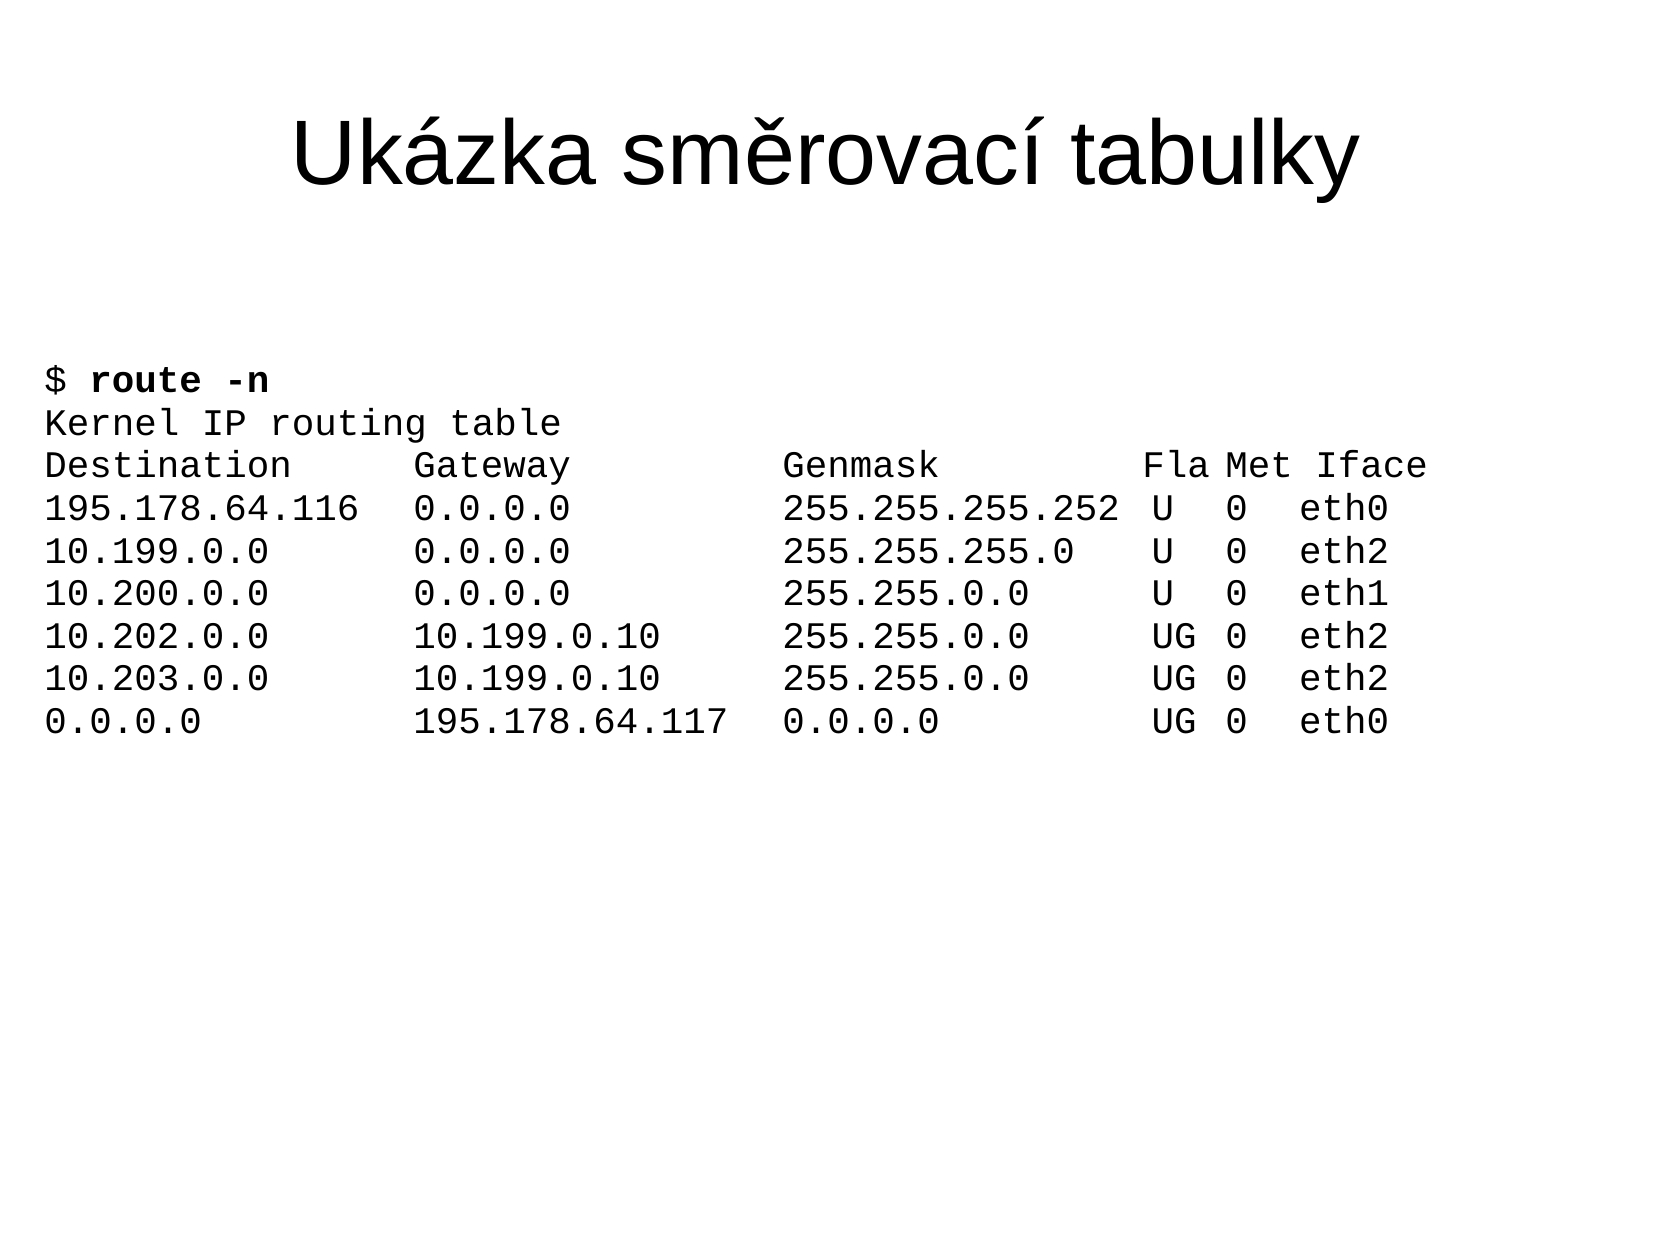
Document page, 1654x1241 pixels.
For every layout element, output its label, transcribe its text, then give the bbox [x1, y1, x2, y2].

text_box $ route -n Kernel IP routing table Destination Gateway Genmask Fla Met Iface 195.178.64.116 0.0.0.0 255.255.255.252 U 0 eth0 10.199.0.0 0.0.0.0 255.255.255.0 U 0 eth2 10.200.0.0 0.0.0.0 255.255.0.0 U 0 eth1 10.202.0.0 10.199.0.10 255.255.0.0 UG 0 eth2 10.203.0.0 10.199.0.10 255.255.0.0 UG 0 eth2 0.0.0.0 195.178.64.117 0.0.0.0 UG 0 eth0 [29, 354, 1625, 886]
title Ukázka směrovací tabulky [82, 49, 1571, 257]
